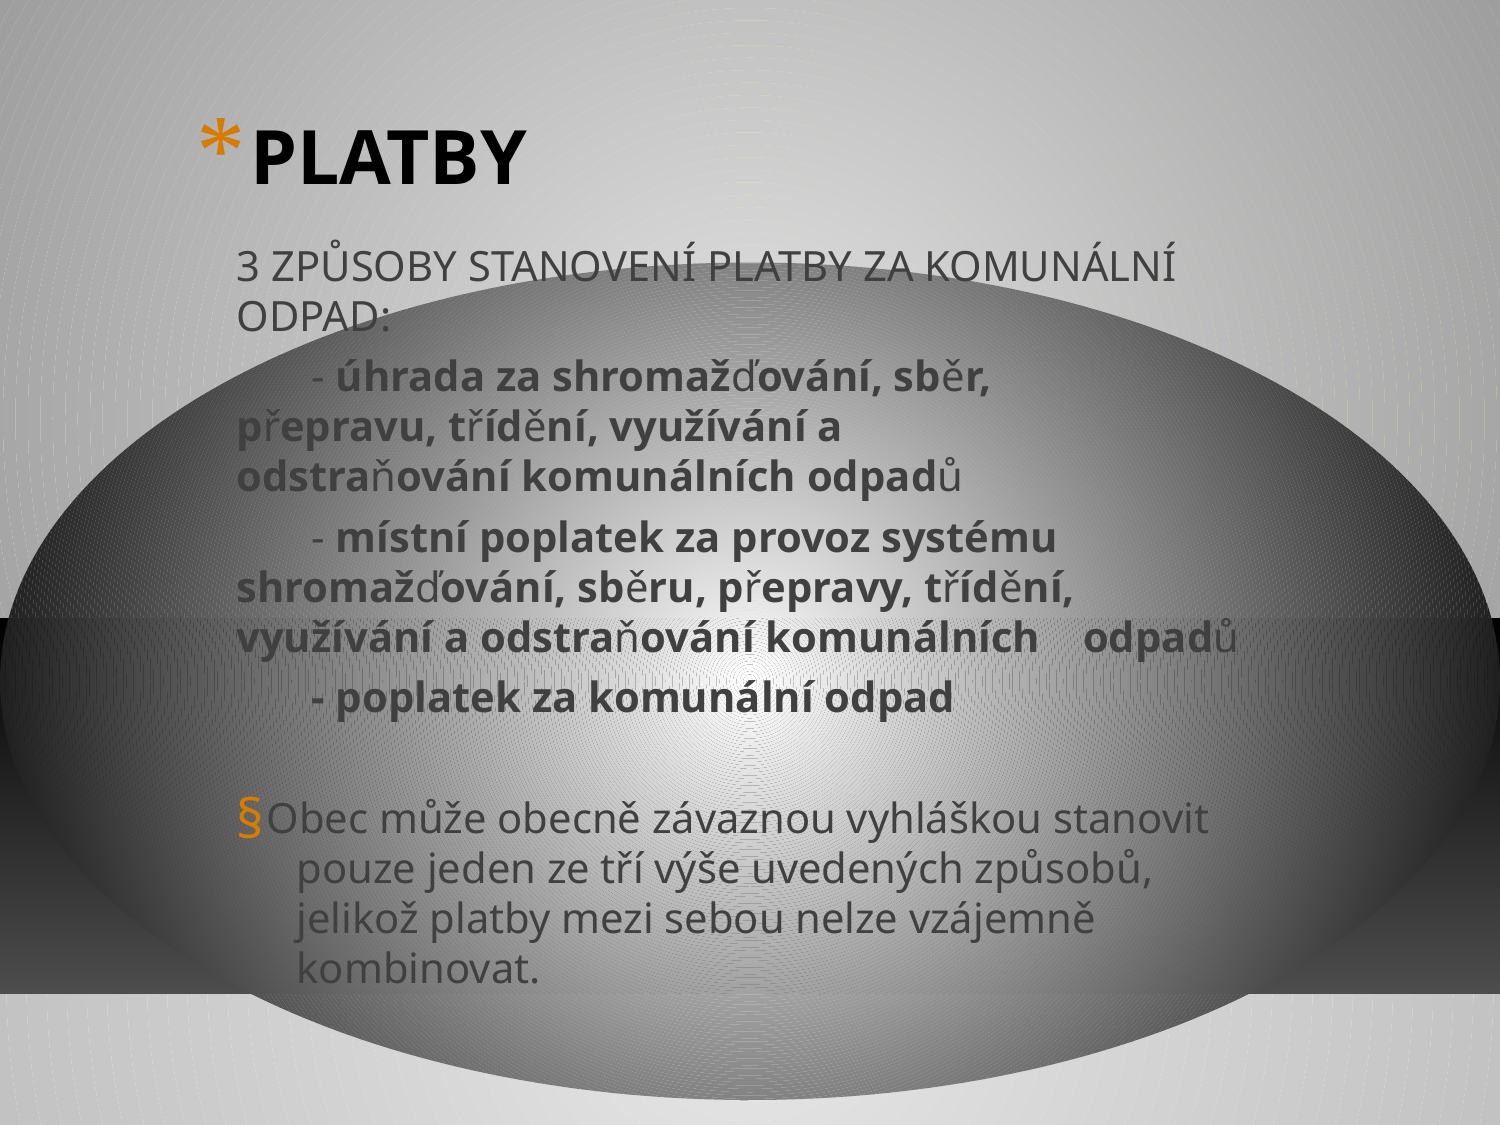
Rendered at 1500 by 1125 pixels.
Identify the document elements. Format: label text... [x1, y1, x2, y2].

list 3 ZPŮSOBY STANOVENÍ PLATBY ZA KOMUNÁLNÍ ODPAD: - úhrada za shromažďování, sběr, přepravu, třídění, využívání a odstraňování komunálních odpadů - místní poplatek za provoz systému shromažďování, sběru, přepravy, třídění, využívání a odstraňování komunálních odpadů - poplatek za komunální odpad Obec může obecně závaznou vyhláškou stanovit pouze jeden ze tří výše uvedených způsobů, jelikož platby mezi sebou nelze vzájemně kombinovat. [206, 231, 1257, 1047]
title PLATBY [183, 101, 1252, 290]
